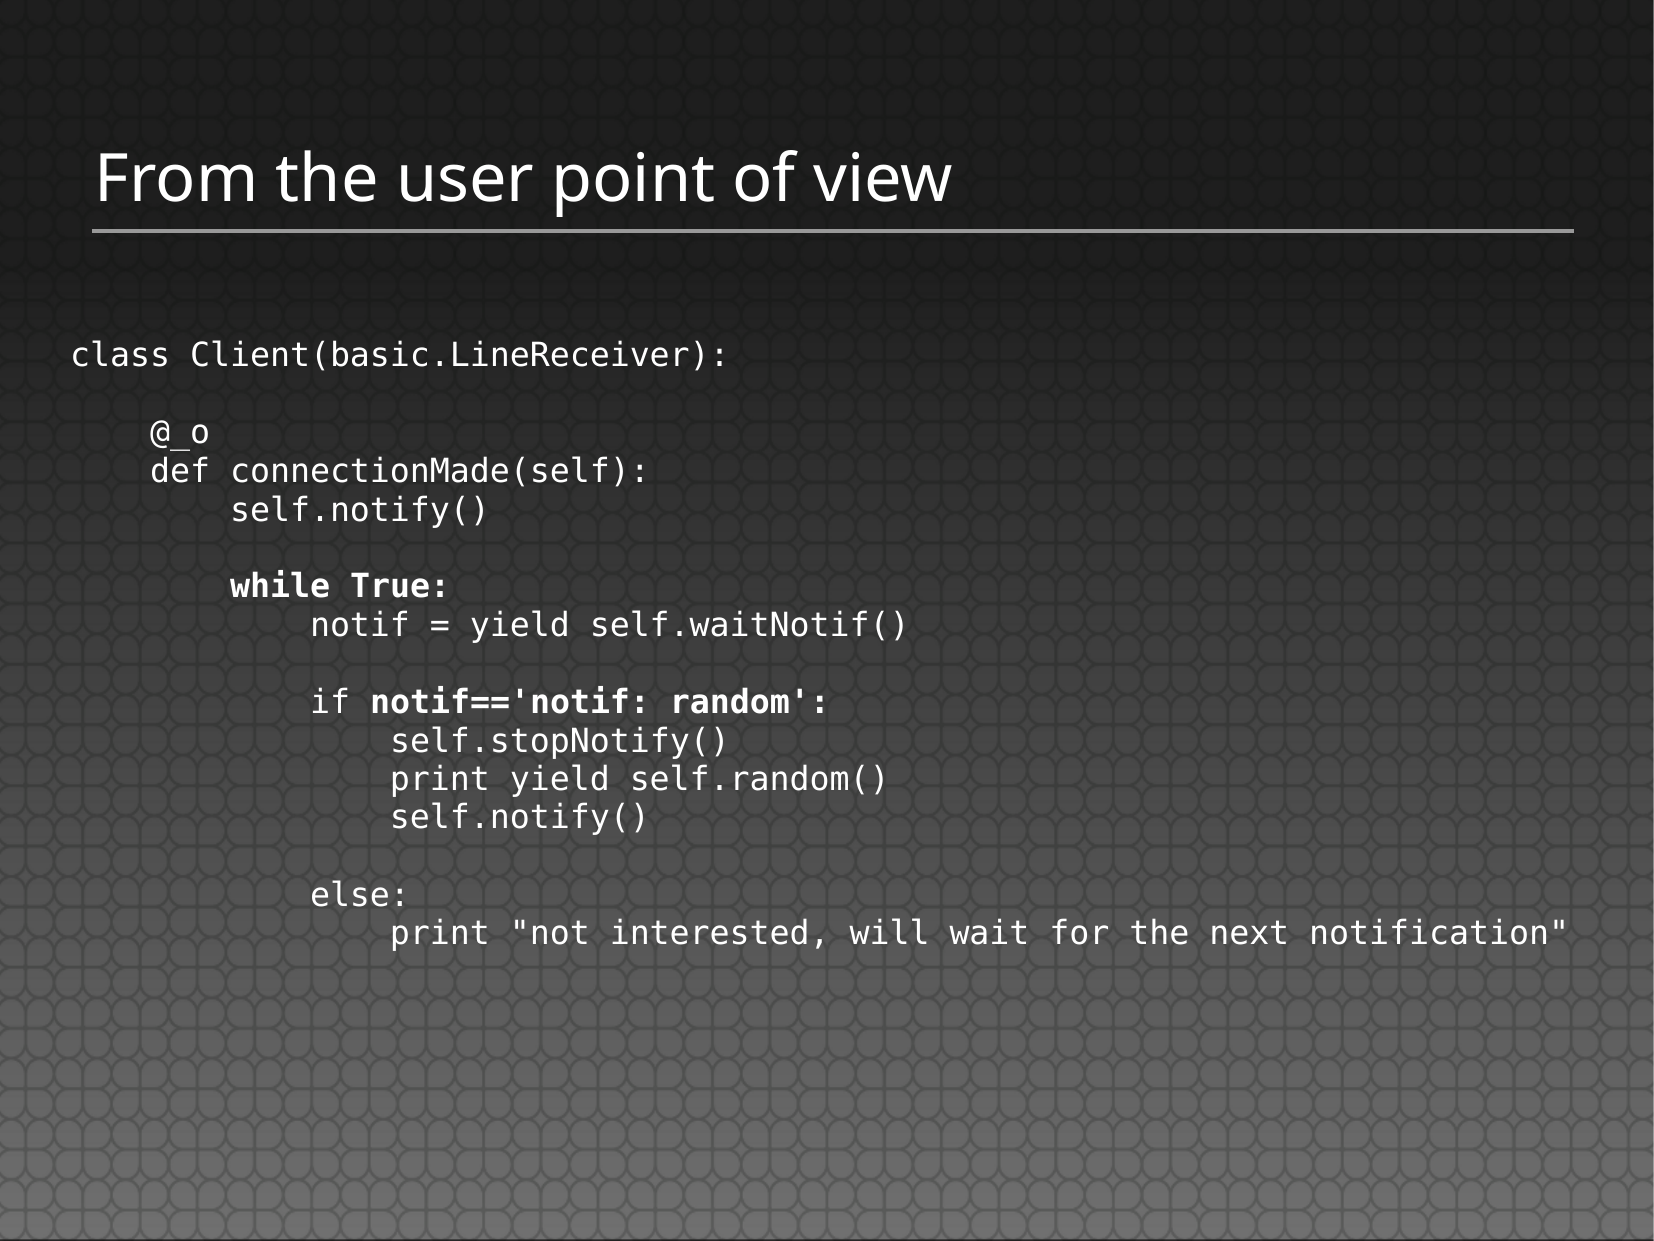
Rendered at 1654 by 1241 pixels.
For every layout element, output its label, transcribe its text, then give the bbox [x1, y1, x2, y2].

title From the user point of view [94, 100, 1426, 242]
picture [0, 0, 1654, 1241]
title class Client(basic.LineReceiver): @_o def connectionMade(self): self.notify() while True: notif = yield self.waitNotif() if notif=='notif: random': self.stopNotify() print yield self.random() self.notify() else: print "not interested, will wait for the next notification" [70, 242, 1592, 1008]
